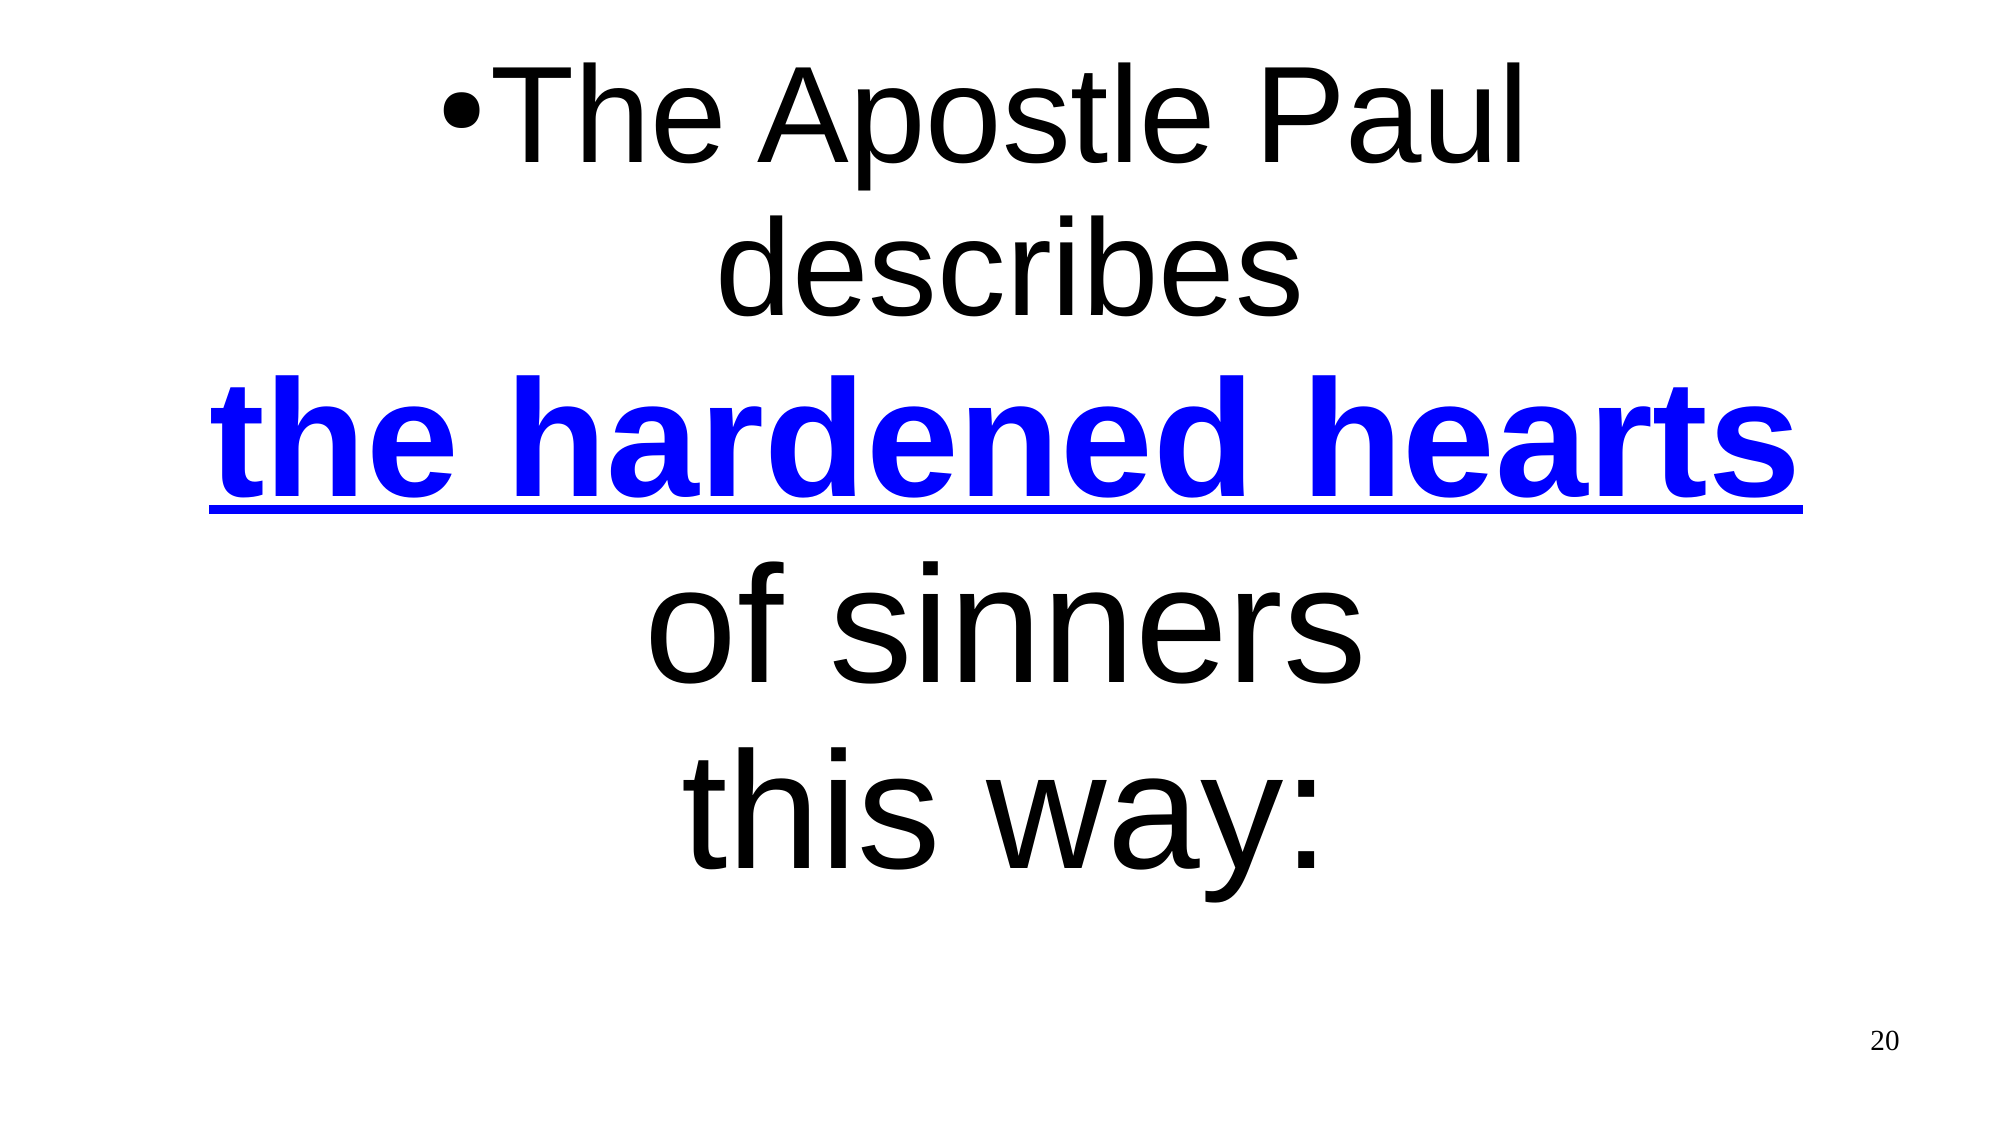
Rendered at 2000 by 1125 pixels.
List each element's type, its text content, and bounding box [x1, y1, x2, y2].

list The Apostle Paul describes the hardened hearts of sinners this way: [37, 37, 1951, 1088]
